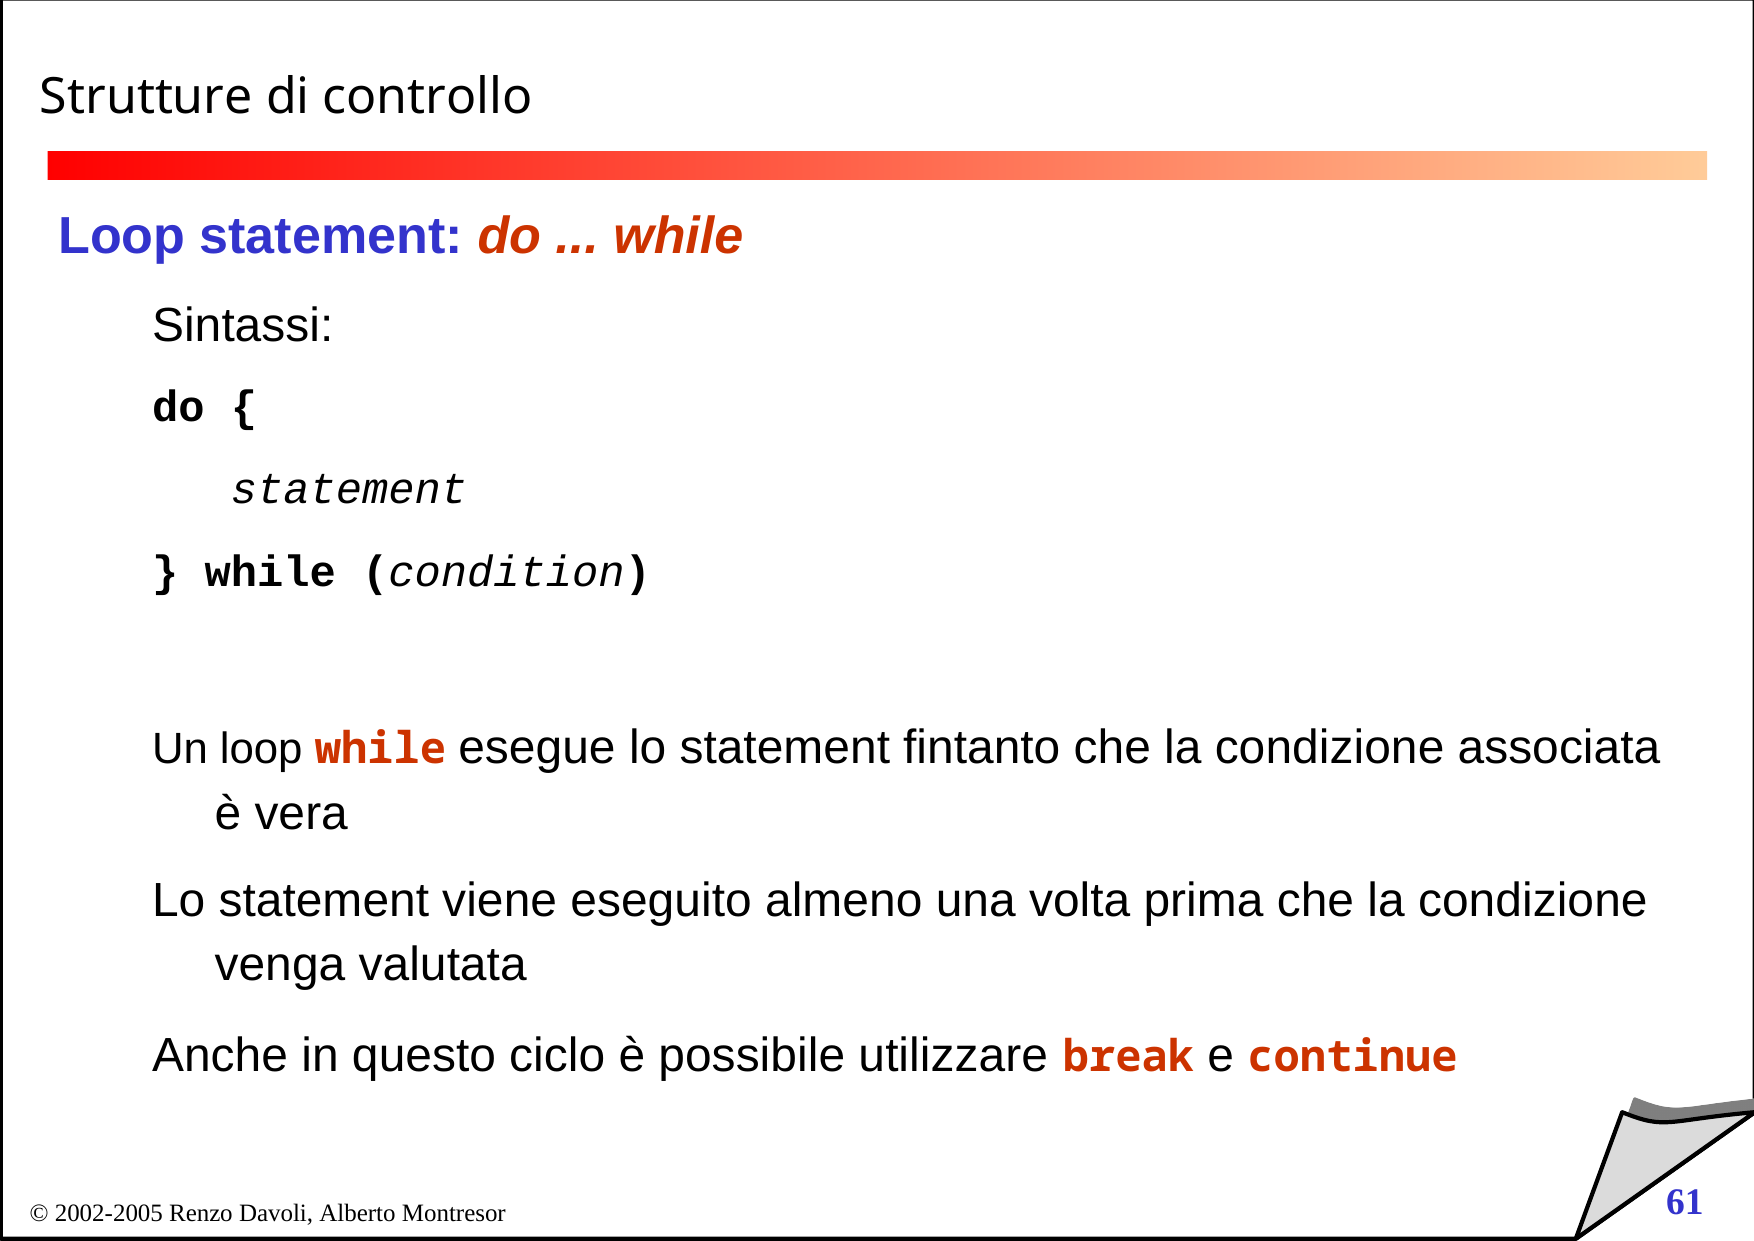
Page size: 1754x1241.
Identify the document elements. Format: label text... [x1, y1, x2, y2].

list Loop statement: do ... while Sintassi: do { statement } while (condition) Un loop while esegue lo statement fintanto che la condizione associata è vera Lo statement viene eseguito almeno una volta prima che la condizione venga valutata Anche in questo ciclo è possibile utilizzare break e continue [58, 206, 1696, 1087]
text_box main [750, 151, 754, 179]
title Strutture di controllo [40, 49, 1714, 144]
